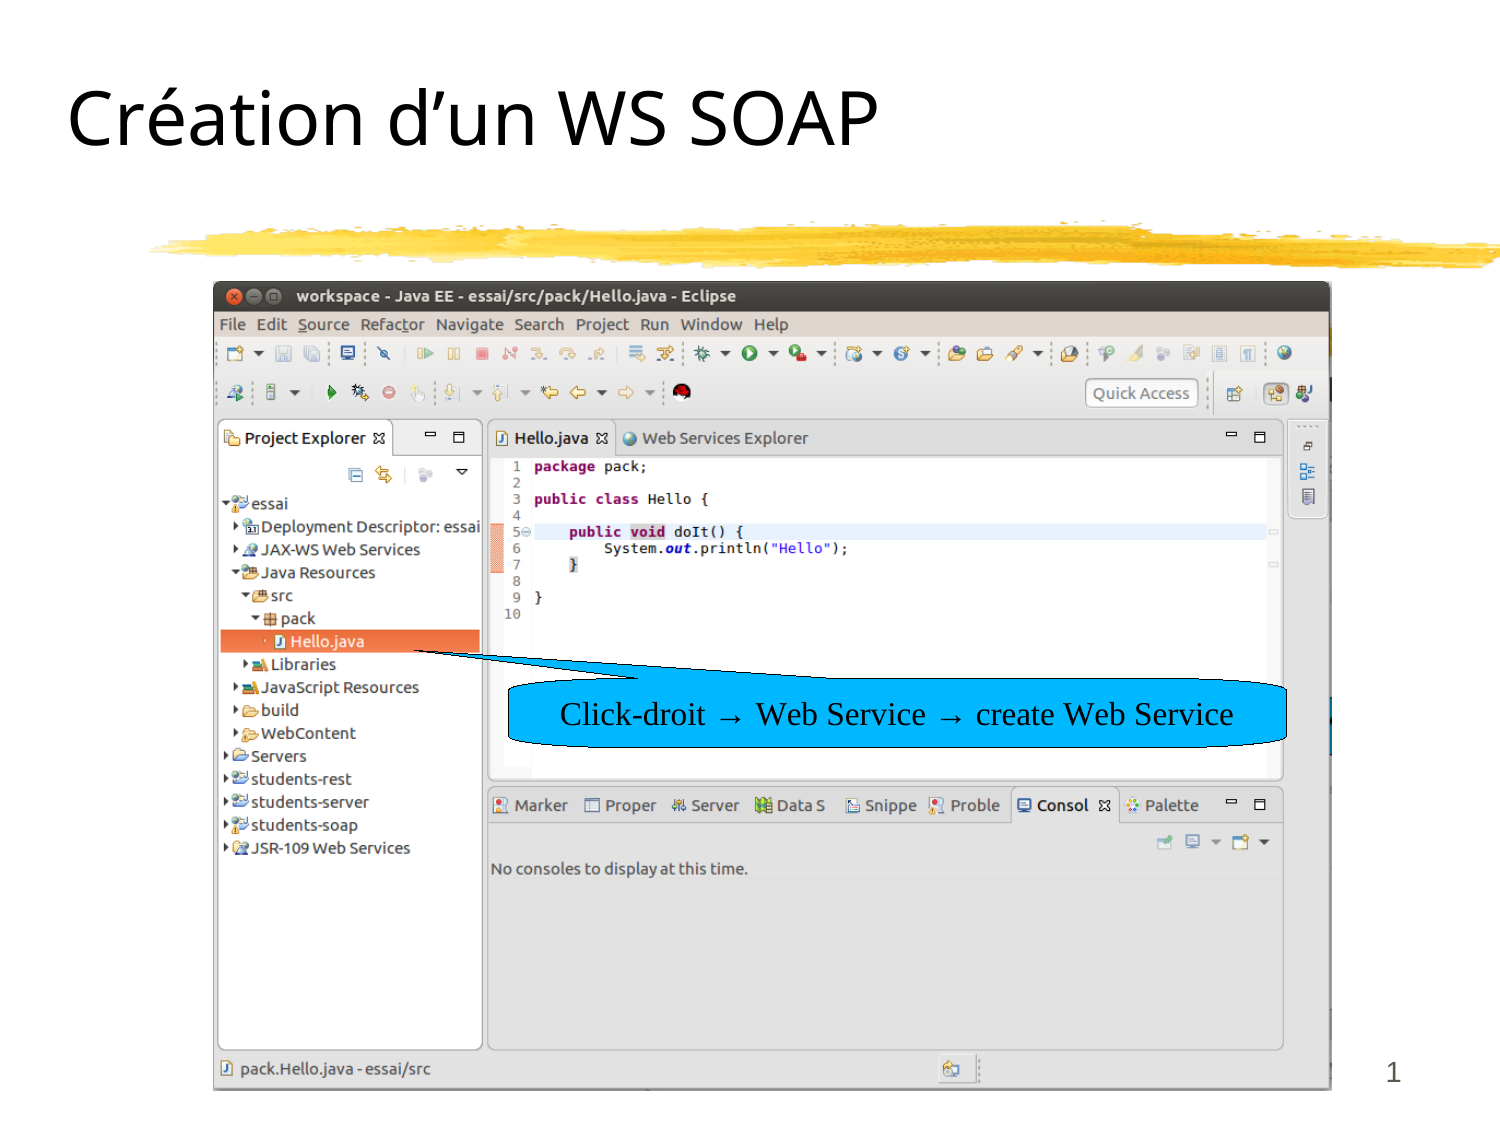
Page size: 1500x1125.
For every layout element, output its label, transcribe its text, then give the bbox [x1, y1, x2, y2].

text_box Click-droit → Web Service → create Web Service [414, 650, 1287, 748]
picture [213, 281, 1332, 1091]
title Création d’un WS SOAP [66, 13, 1342, 225]
picture [150, 215, 1500, 279]
